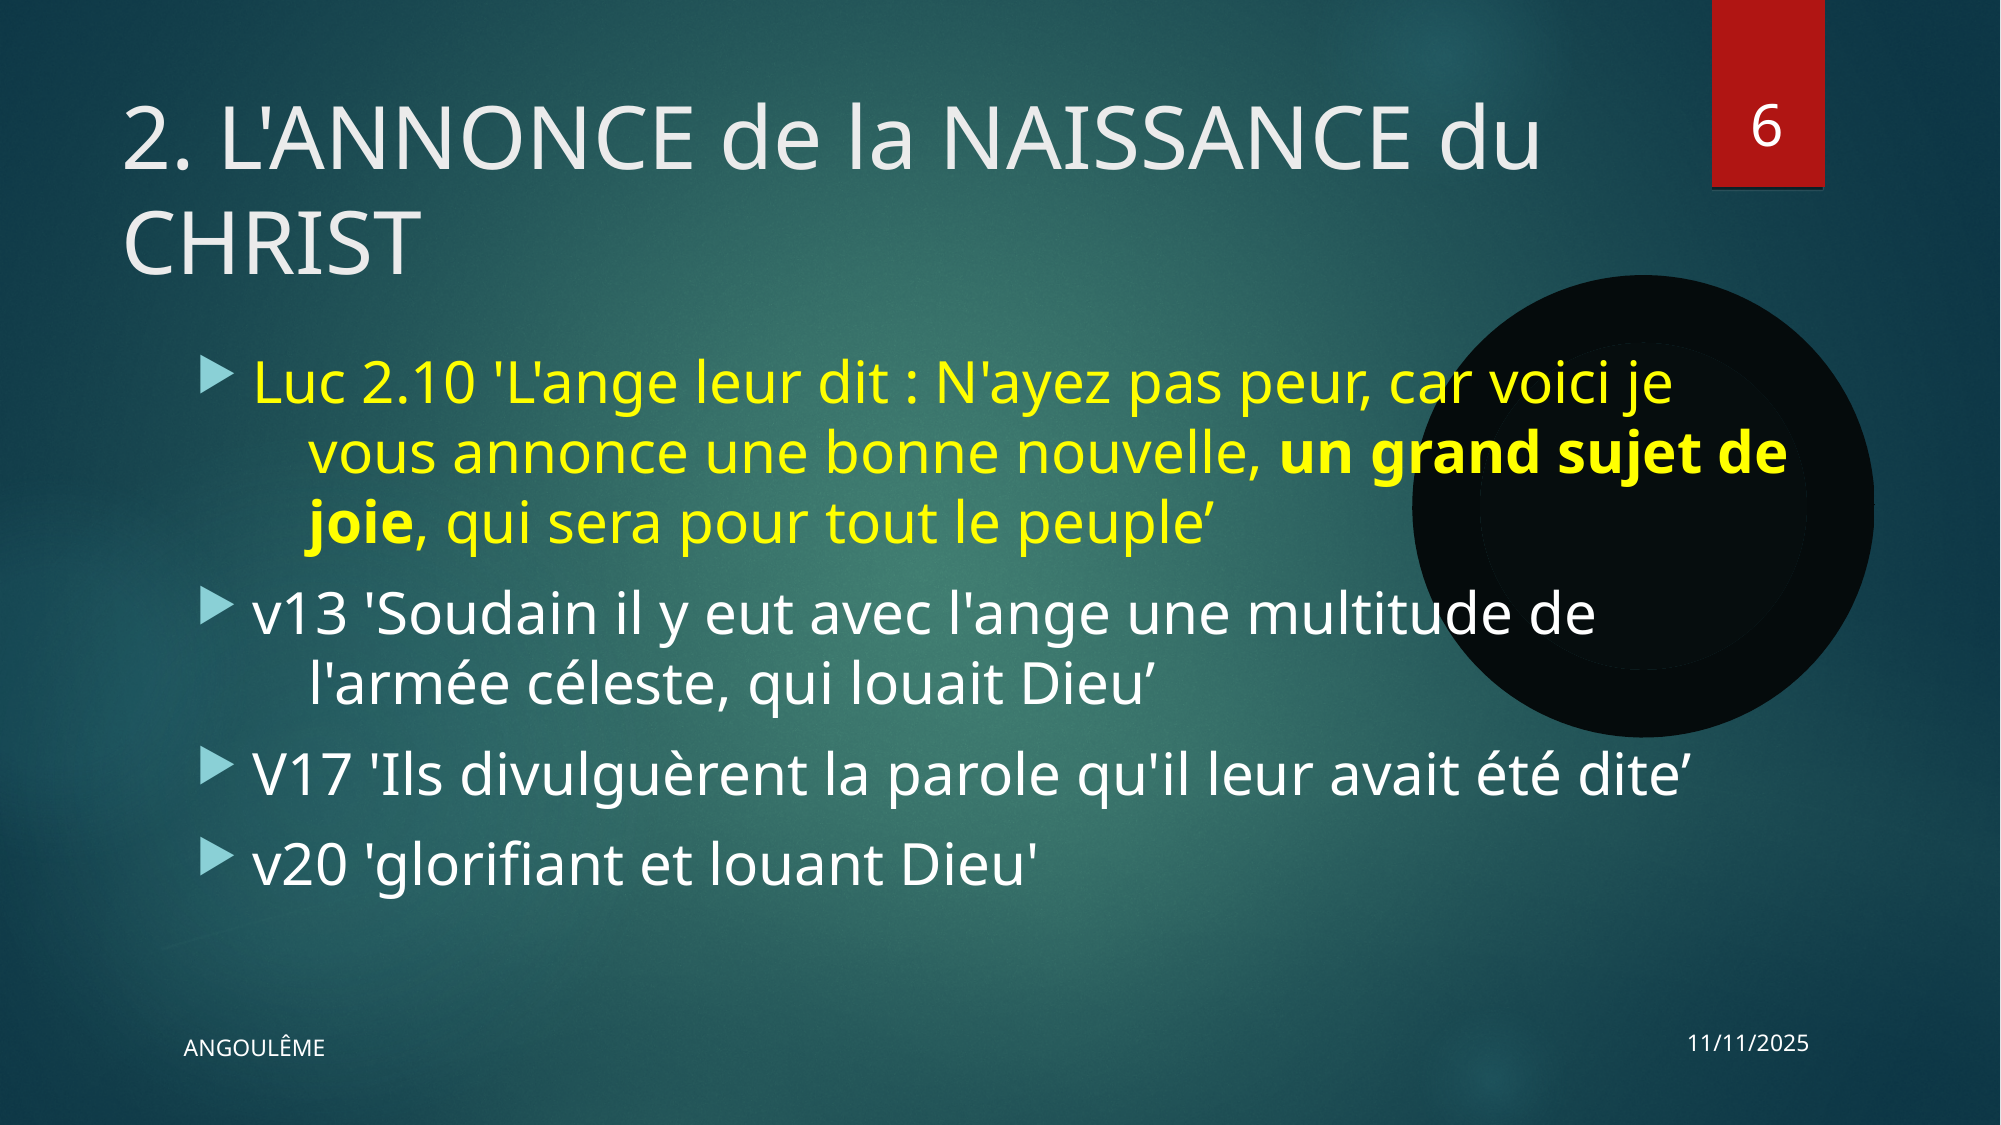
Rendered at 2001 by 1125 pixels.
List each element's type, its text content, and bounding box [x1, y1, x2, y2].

list Luc 2.10 'L'ange leur dit : N'ayez pas peur, car voici je vous annonce une bonne nouvelle, un grand sujet de joie, qui sera pour tout le peuple’ v13 'Soudain il y eut avec l'ange une multitude de l'armée céleste, qui louait Dieu’ V17 'Ils divulguèrent la parole qu'il leur avait été dite’ v20 'glorifiant et louant Dieu' [181, 338, 1820, 1026]
text_box [1698, 48, 1836, 175]
text_box 11/11/2025 [1671, 1021, 1835, 1072]
title 2. L'ANNONCE de la NAISSANCE du CHRIST [106, 74, 1649, 305]
text_box ANGOULÊME [168, 1025, 364, 1076]
